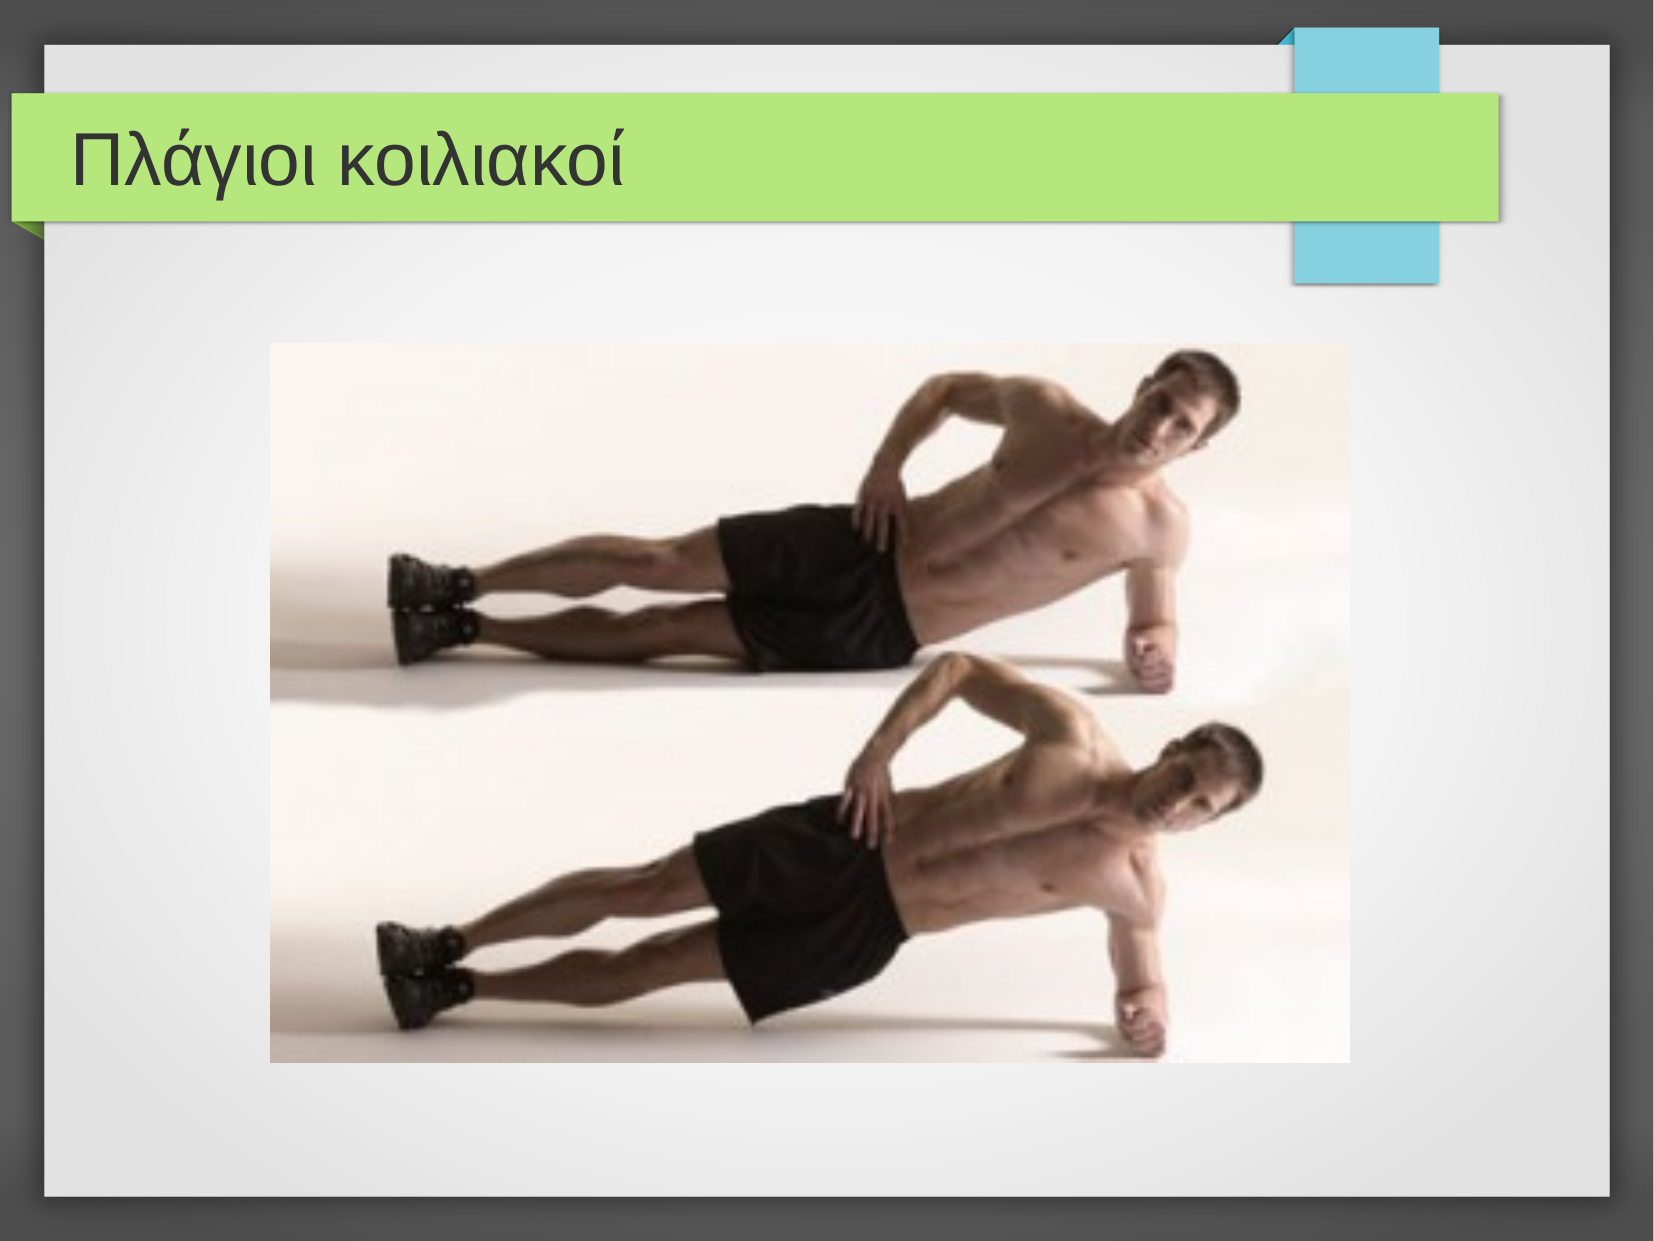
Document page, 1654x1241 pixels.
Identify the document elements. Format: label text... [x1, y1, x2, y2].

title Πλάγιοι κοιλιακοί [70, 106, 1229, 213]
picture [0, 0, 1654, 1241]
